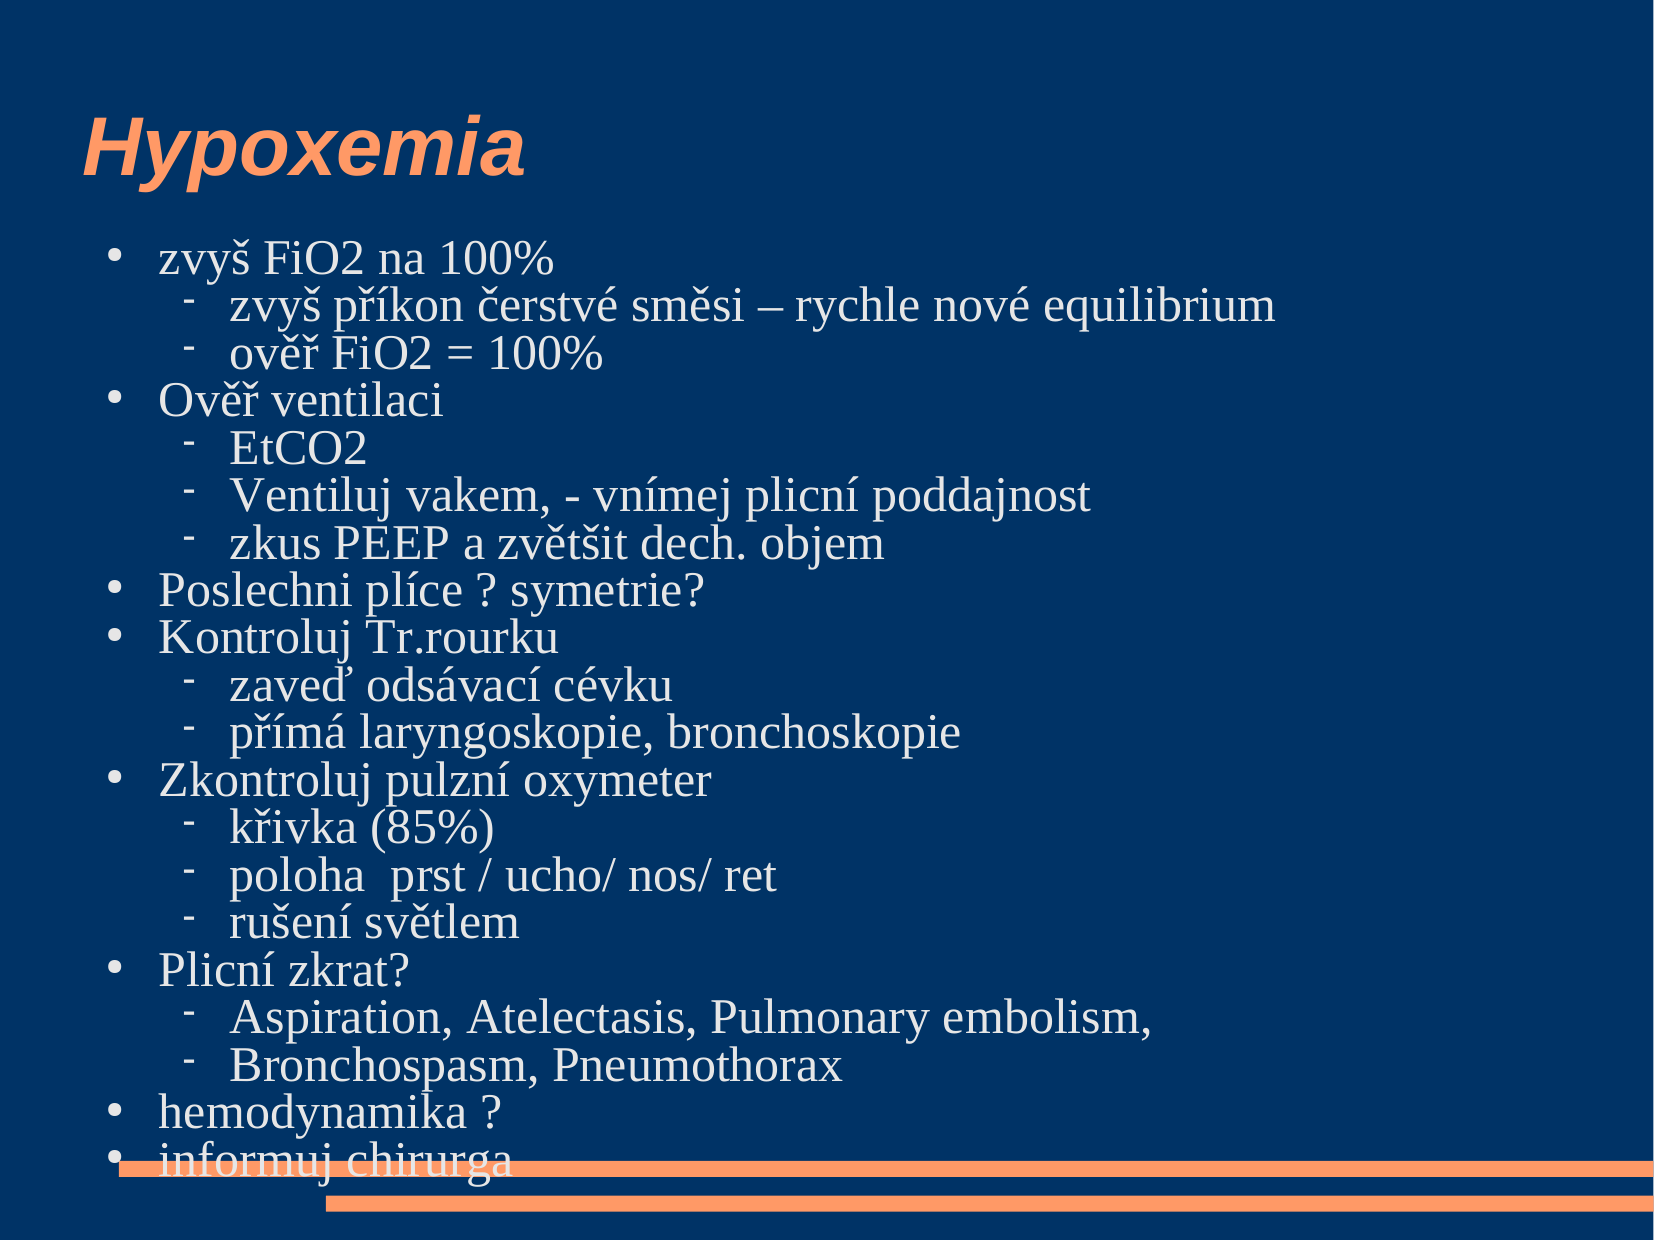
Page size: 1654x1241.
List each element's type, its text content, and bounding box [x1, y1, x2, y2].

list zvyš FiO2 na 100% zvyš příkon čerstvé směsi – rychle nové equilibrium ověř FiO2 = 100% Ověř ventilaci EtCO2 Ventiluj vakem, - vnímej plicní poddajnost zkus PEEP a zvětšit dech. objem Poslechni plíce ? symetrie? Kontroluj Tr.rourku zaveď odsávací cévku přímá laryngoskopie, bronchoskopie Zkontroluj pulzní oxymeter křivka (85%) poloha prst / ucho/ nos/ ret rušení světlem Plicní zkrat? Aspiration, Atelectasis, Pulmonary embolism, Bronchospasm, Pneumothorax hemodynamika ? informuj chirurga [88, 236, 1577, 1212]
title Hypoxemia [82, 56, 1571, 250]
